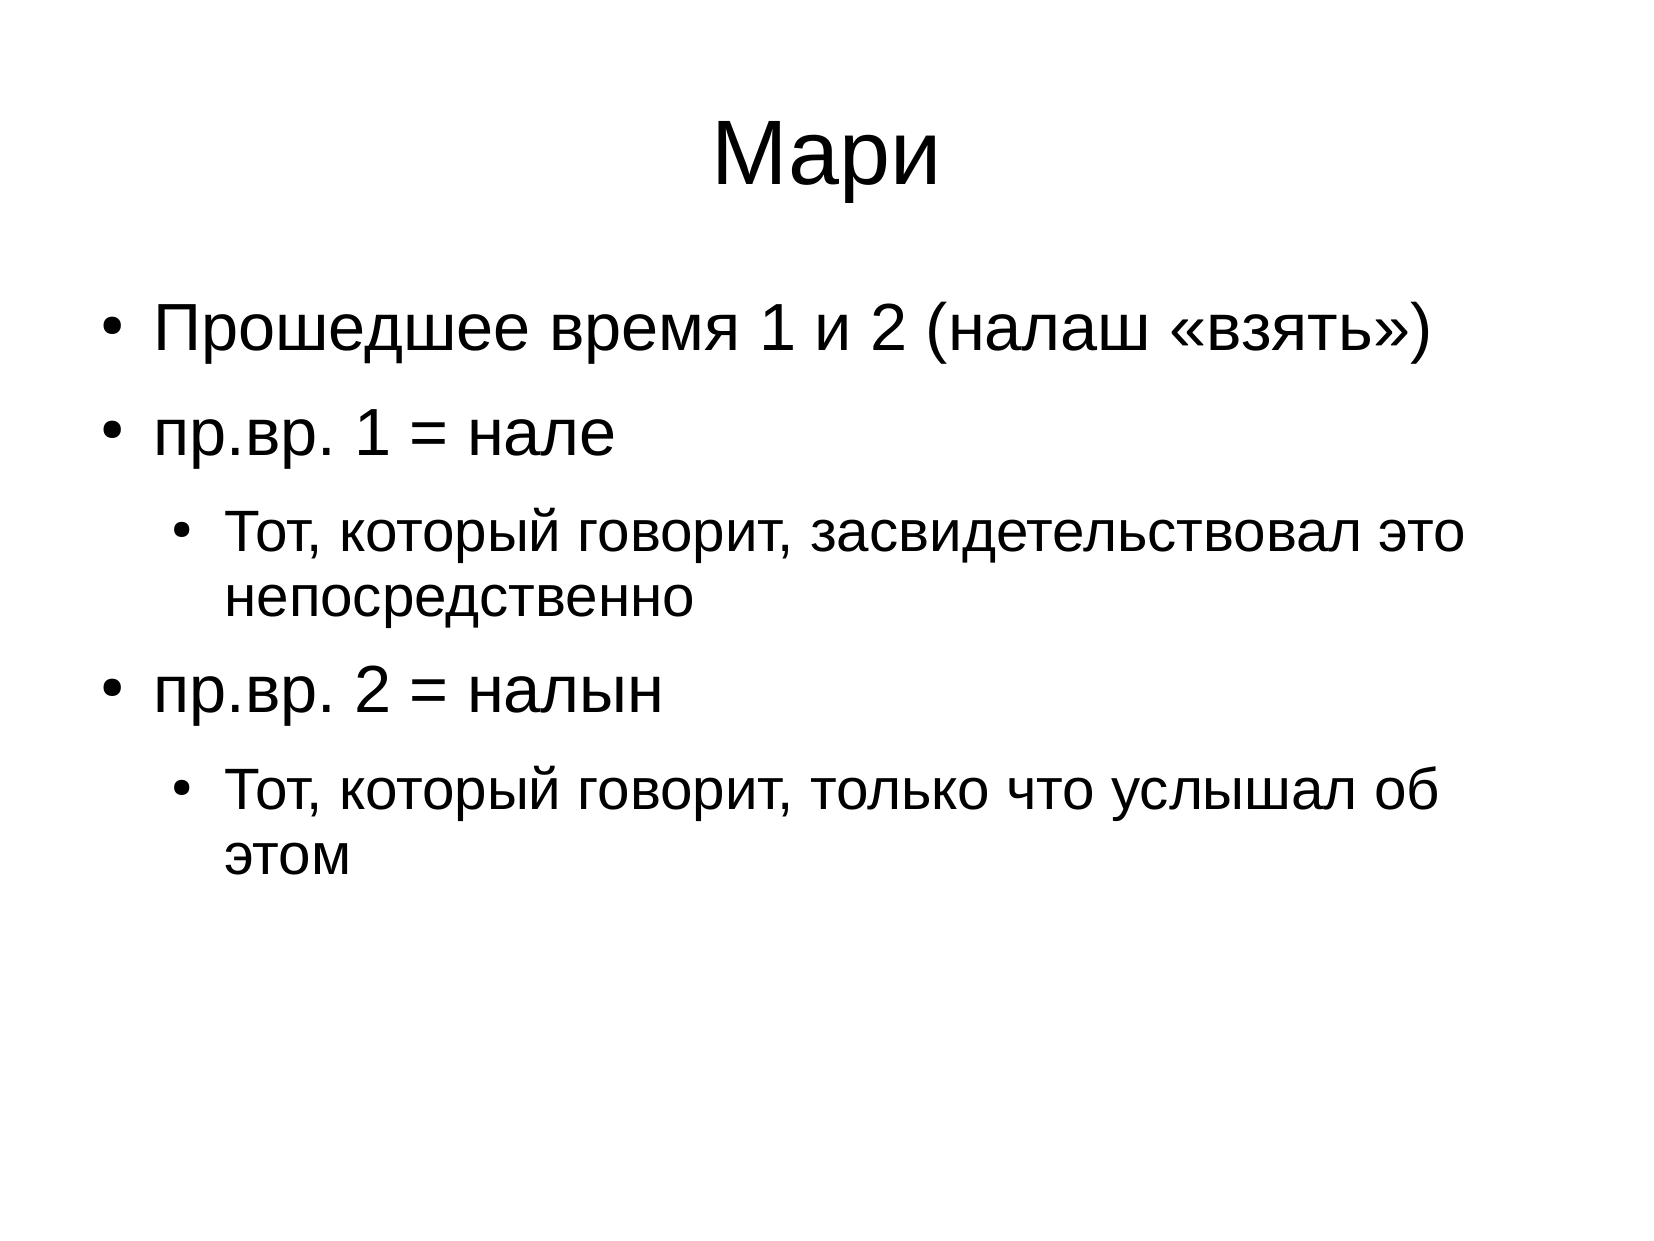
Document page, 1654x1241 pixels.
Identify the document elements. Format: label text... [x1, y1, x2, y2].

list Прошедшее время 1 и 2 (налаш «взять») пр.вр. 1 = нале Тот, который говорит, засвидетельствовал это непосредственно пр.вр. 2 = налын Тот, который говорит, только что услышал об этом [82, 290, 1571, 1109]
title Мари [82, 49, 1571, 257]
